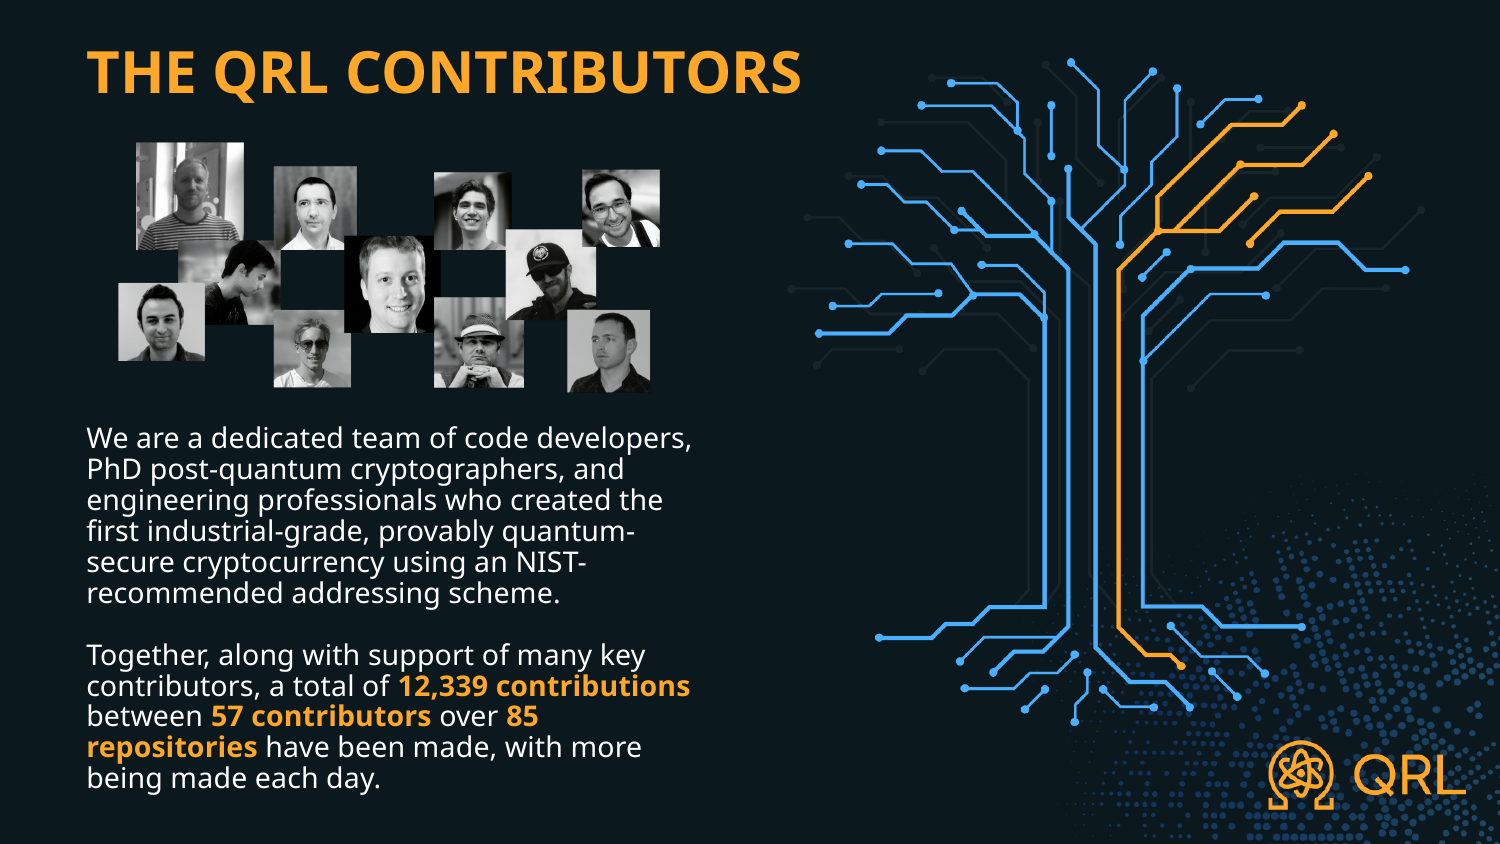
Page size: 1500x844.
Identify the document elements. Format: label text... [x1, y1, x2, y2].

title THE QRL CONTRIBUTORS [75, 0, 1330, 152]
subtitle We are a dedicated team of code developers, PhD post-quantum cryptographers, and engineering professionals who created the first industrial-grade, provably quantum-secure cryptocurrency using an NIST-recommended addressing scheme. Together, along with support of many key contributors, a total of 12,339 contributions between 57 contributors over 85 repositories have been made, with more being made each day. [75, 418, 713, 805]
picture [0, 0, 1500, 844]
